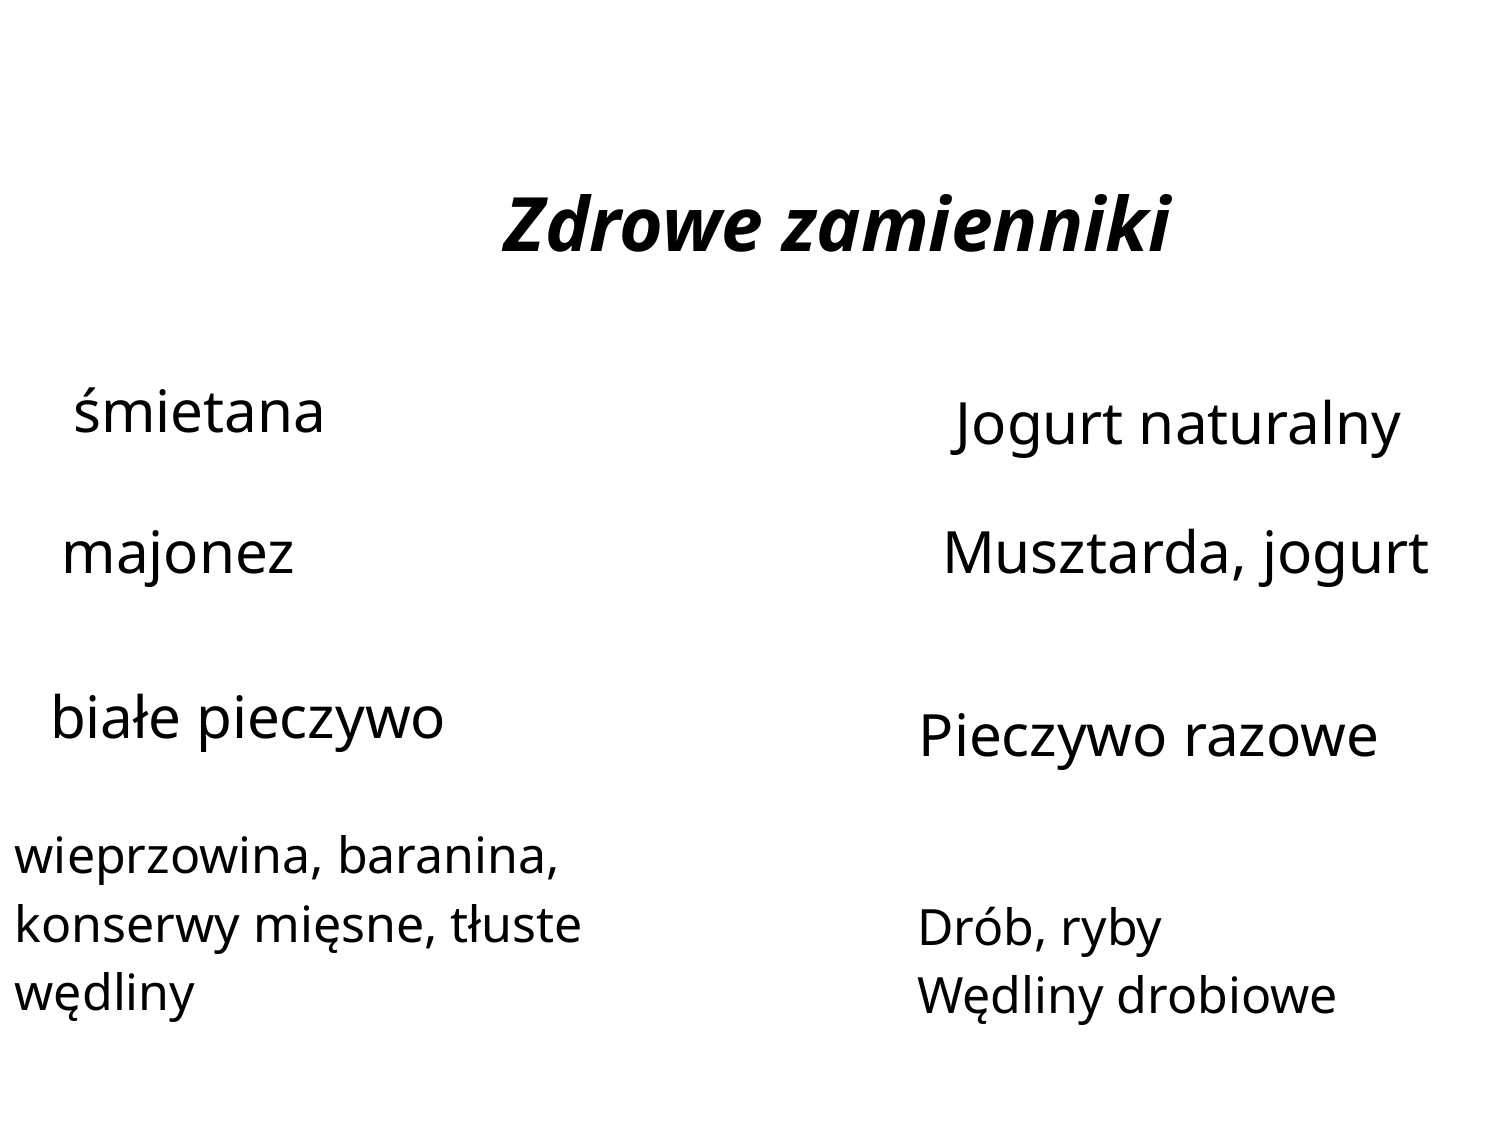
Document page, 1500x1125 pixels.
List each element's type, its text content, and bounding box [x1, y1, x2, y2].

text_box Jogurt naturalny [940, 375, 1451, 460]
text_box Pieczywo razowe [903, 686, 1446, 772]
text_box wieprzowina, baranina, konserwy mięsne, tłuste wędliny [0, 812, 613, 1008]
text_box śmietana [58, 363, 516, 449]
text_box Drób, ryby Wędliny drobiowe [902, 884, 1378, 1019]
text_box Zdrowe zamienniki [210, 163, 1465, 270]
text_box Musztarda, jogurt [927, 503, 1496, 589]
text_box białe pieczywo [35, 668, 551, 754]
text_box majonez [46, 503, 469, 589]
